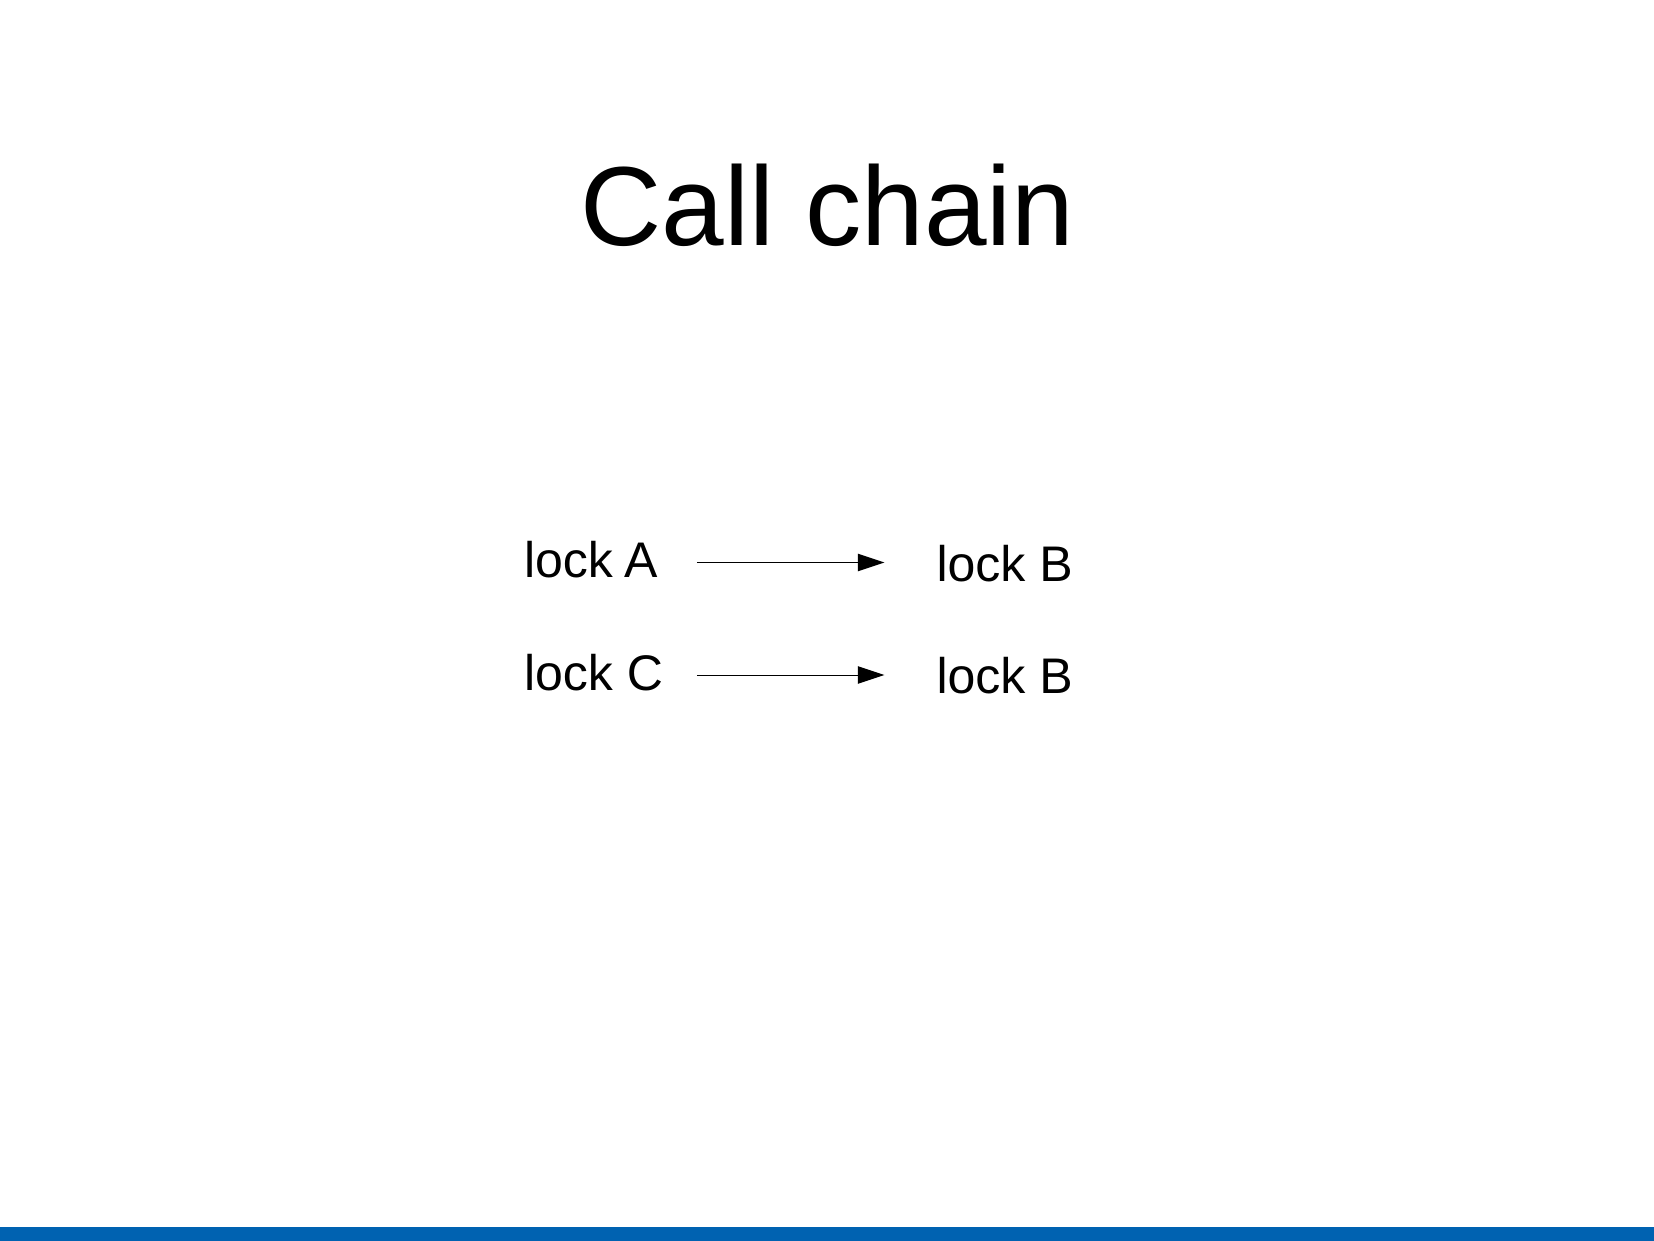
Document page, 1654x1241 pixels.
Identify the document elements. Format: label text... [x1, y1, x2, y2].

text_box lock B [921, 641, 1088, 713]
text_box lock C [509, 637, 678, 709]
title Call chain [121, 110, 1534, 303]
text_box lock B [921, 528, 1088, 601]
text_box lock A [509, 525, 673, 597]
